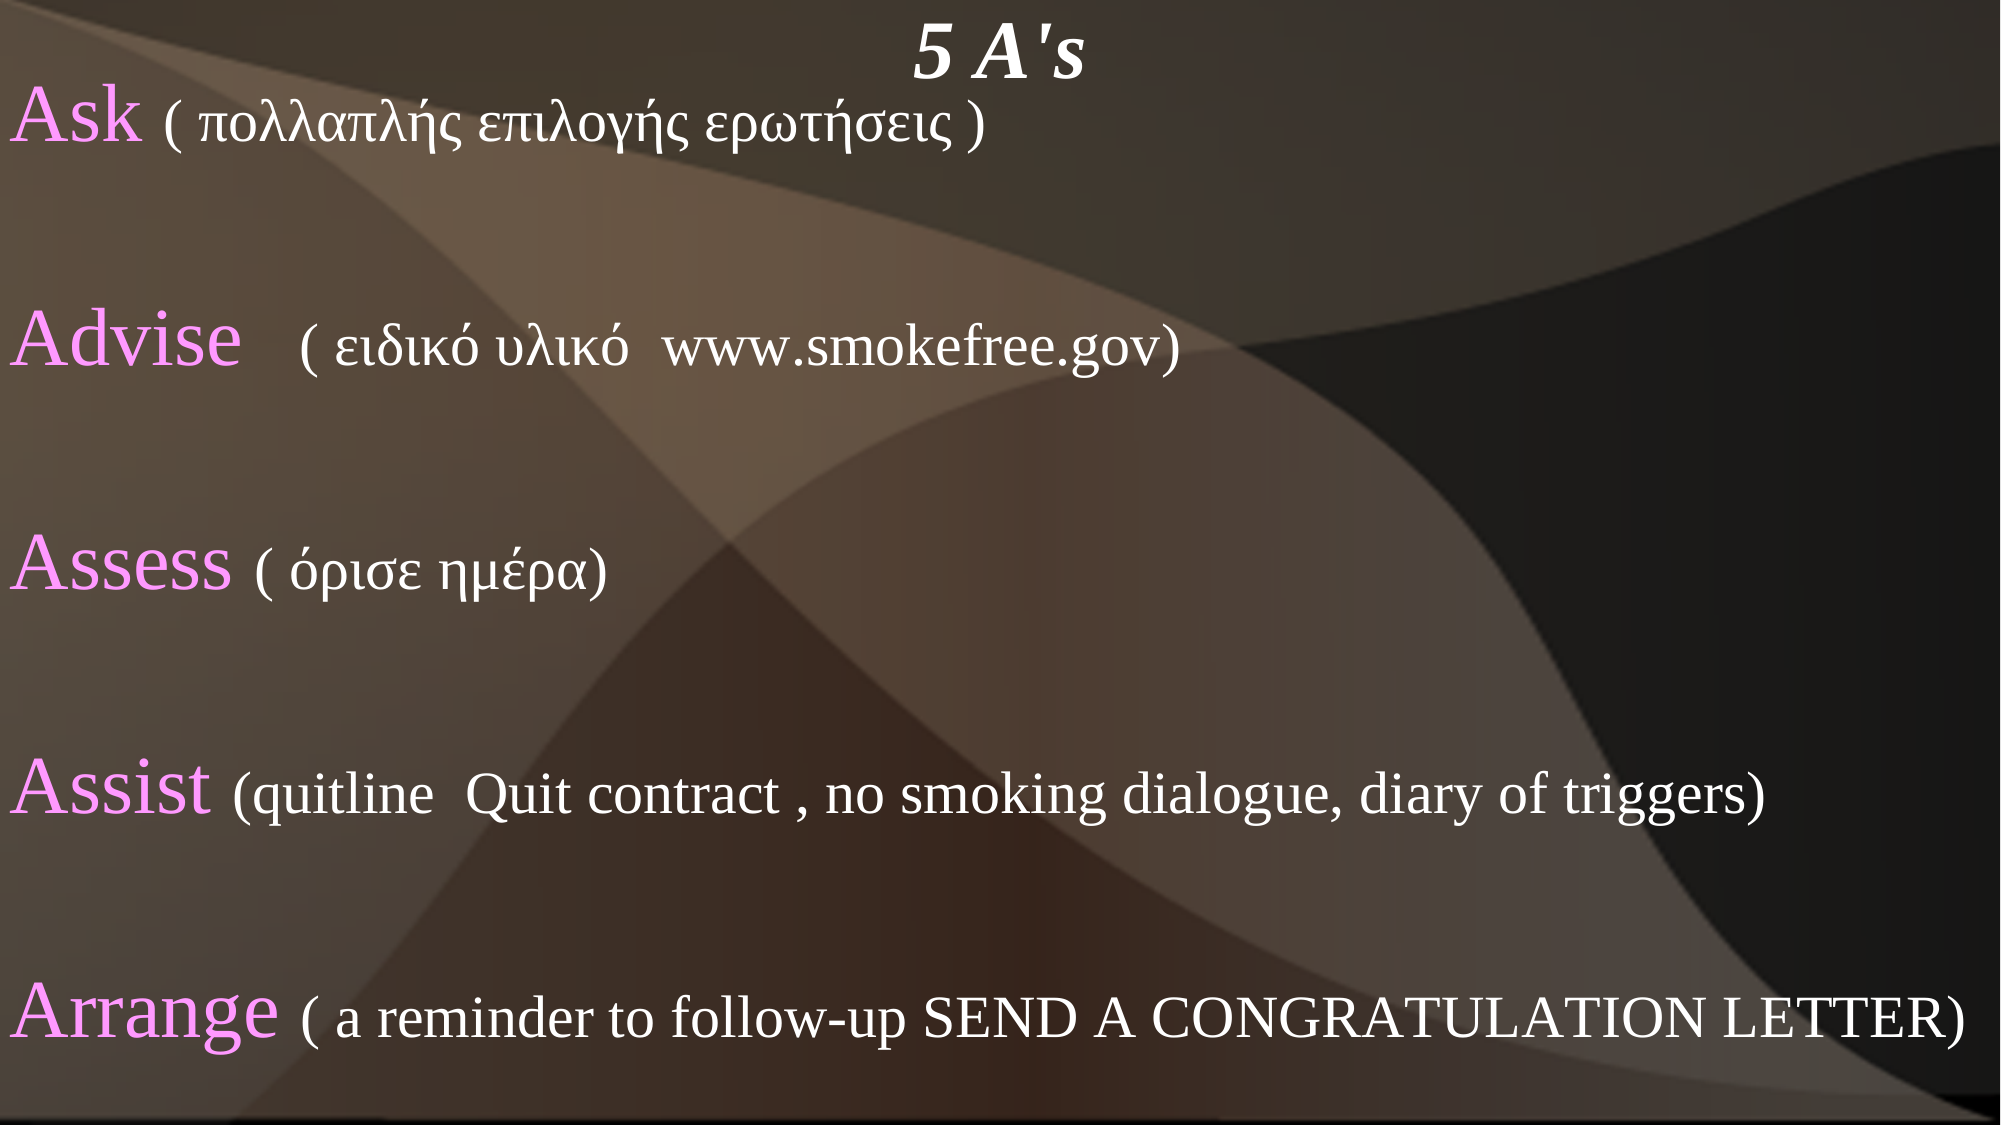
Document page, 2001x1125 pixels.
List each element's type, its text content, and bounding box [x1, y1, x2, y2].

list Ask ( πολλαπλής επιλογής ερωτήσεις ) Advise ( ειδικό υλικό www.smokefree.gov) Assess ( όρισε ημέρα) Assist (quitline Quit contract , no smoking dialogue, diary of triggers) Arrange ( a reminder to follow-up SEND A CONGRATULATION LETTER) [9, 59, 1987, 1076]
title 5 A's [99, 0, 1900, 59]
